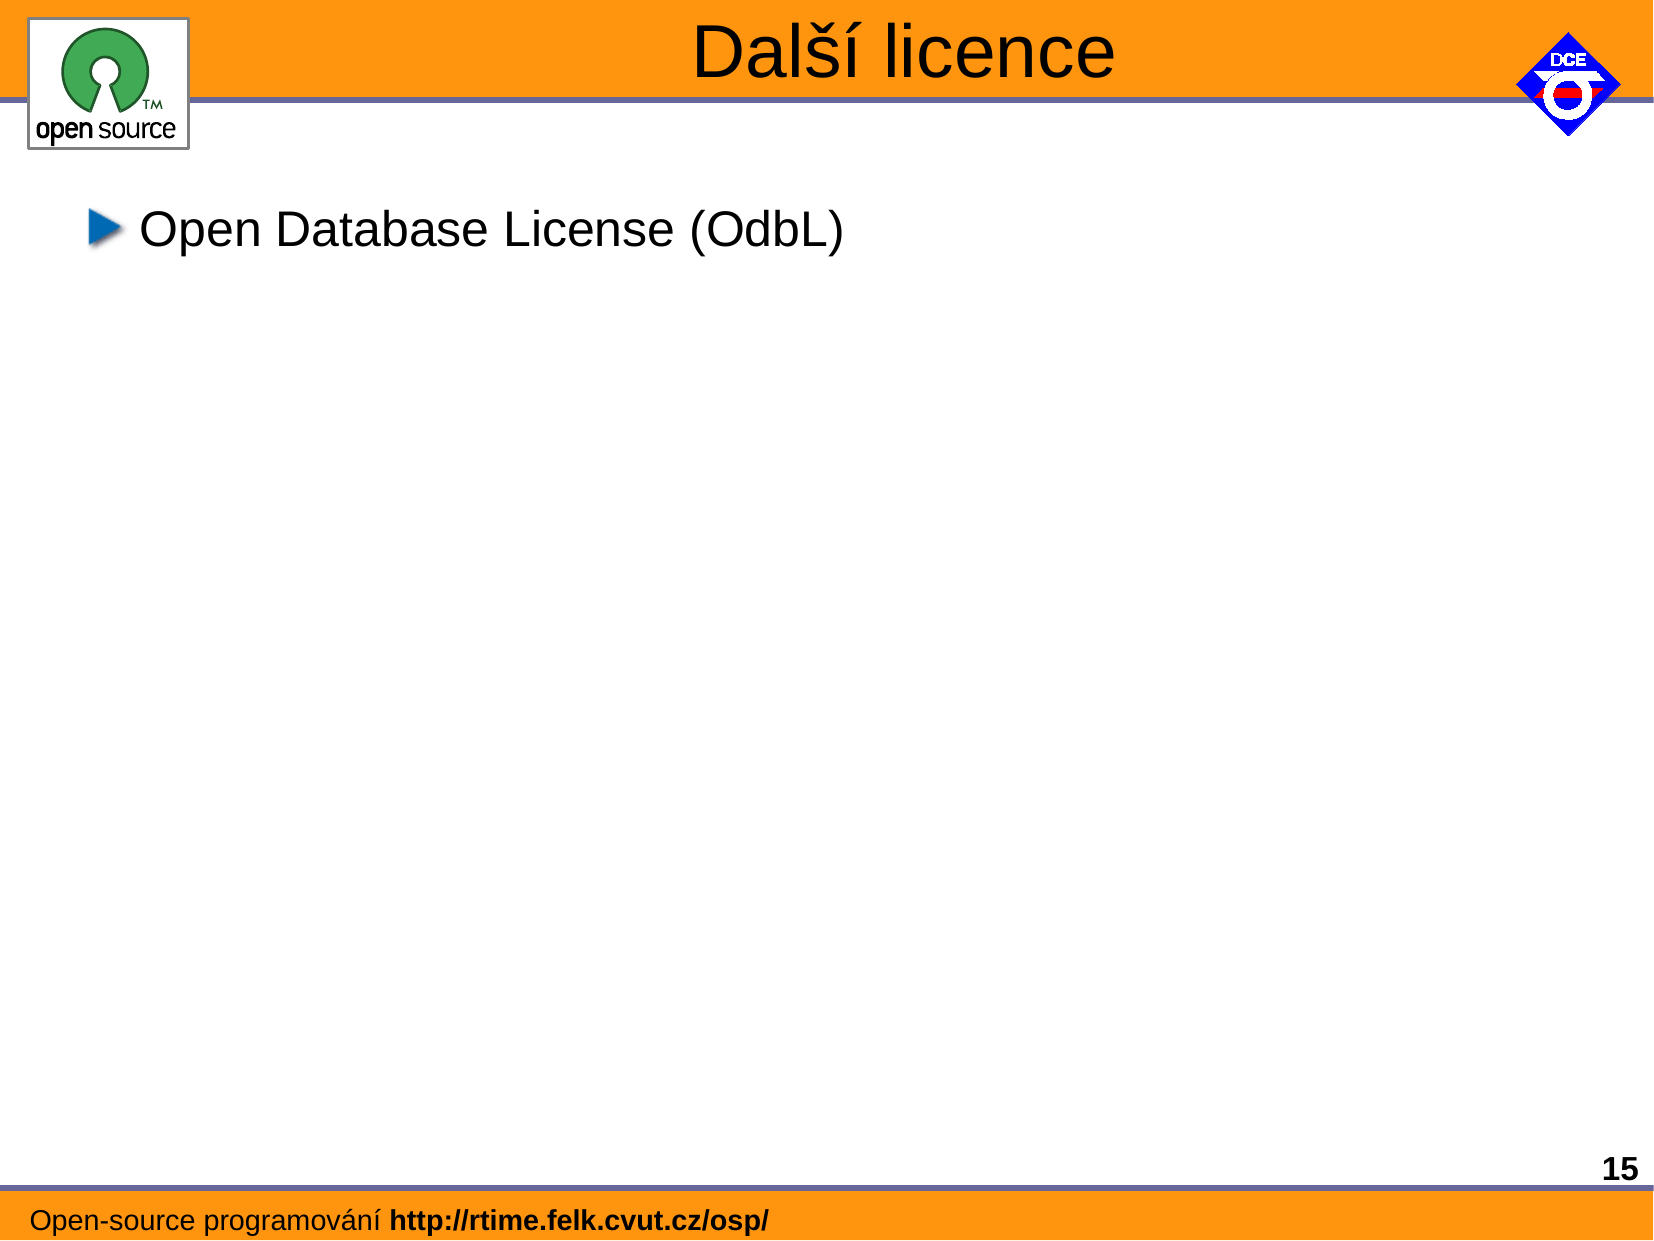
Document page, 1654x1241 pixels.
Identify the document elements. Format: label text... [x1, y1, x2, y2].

title Další licence [178, 4, 1631, 98]
list Open Database License (OdbL) [68, 201, 1592, 1106]
